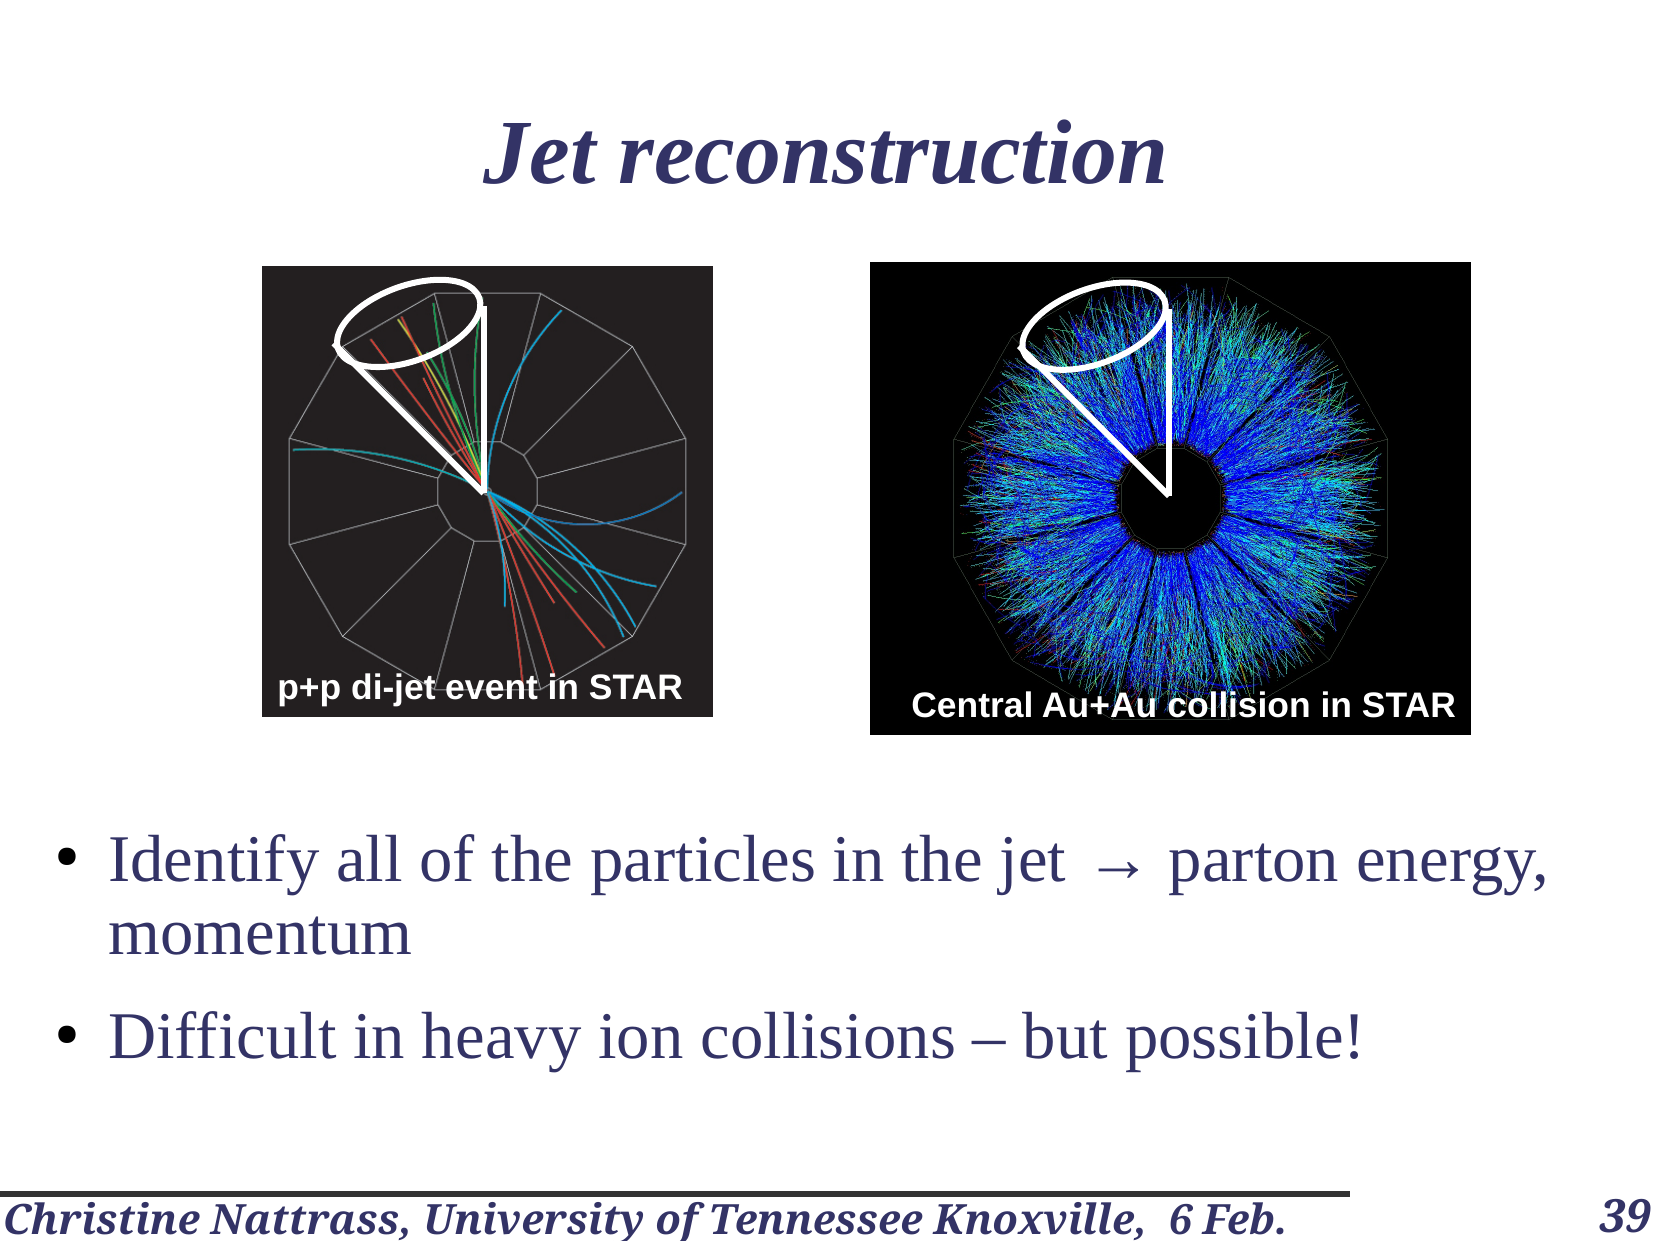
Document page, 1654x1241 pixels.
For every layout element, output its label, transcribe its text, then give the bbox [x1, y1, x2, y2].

picture [262, 266, 713, 660]
title Jet reconstruction [468, 49, 1182, 188]
list Identify all of the particles in the jet → parton energy, momentum Difficult in heavy ion collisions – but possible! [37, 821, 1651, 1074]
text_box Central Au+Au collision in STAR [896, 678, 1501, 733]
picture [870, 262, 1471, 735]
text_box p+p di-jet event in STAR [262, 660, 713, 715]
